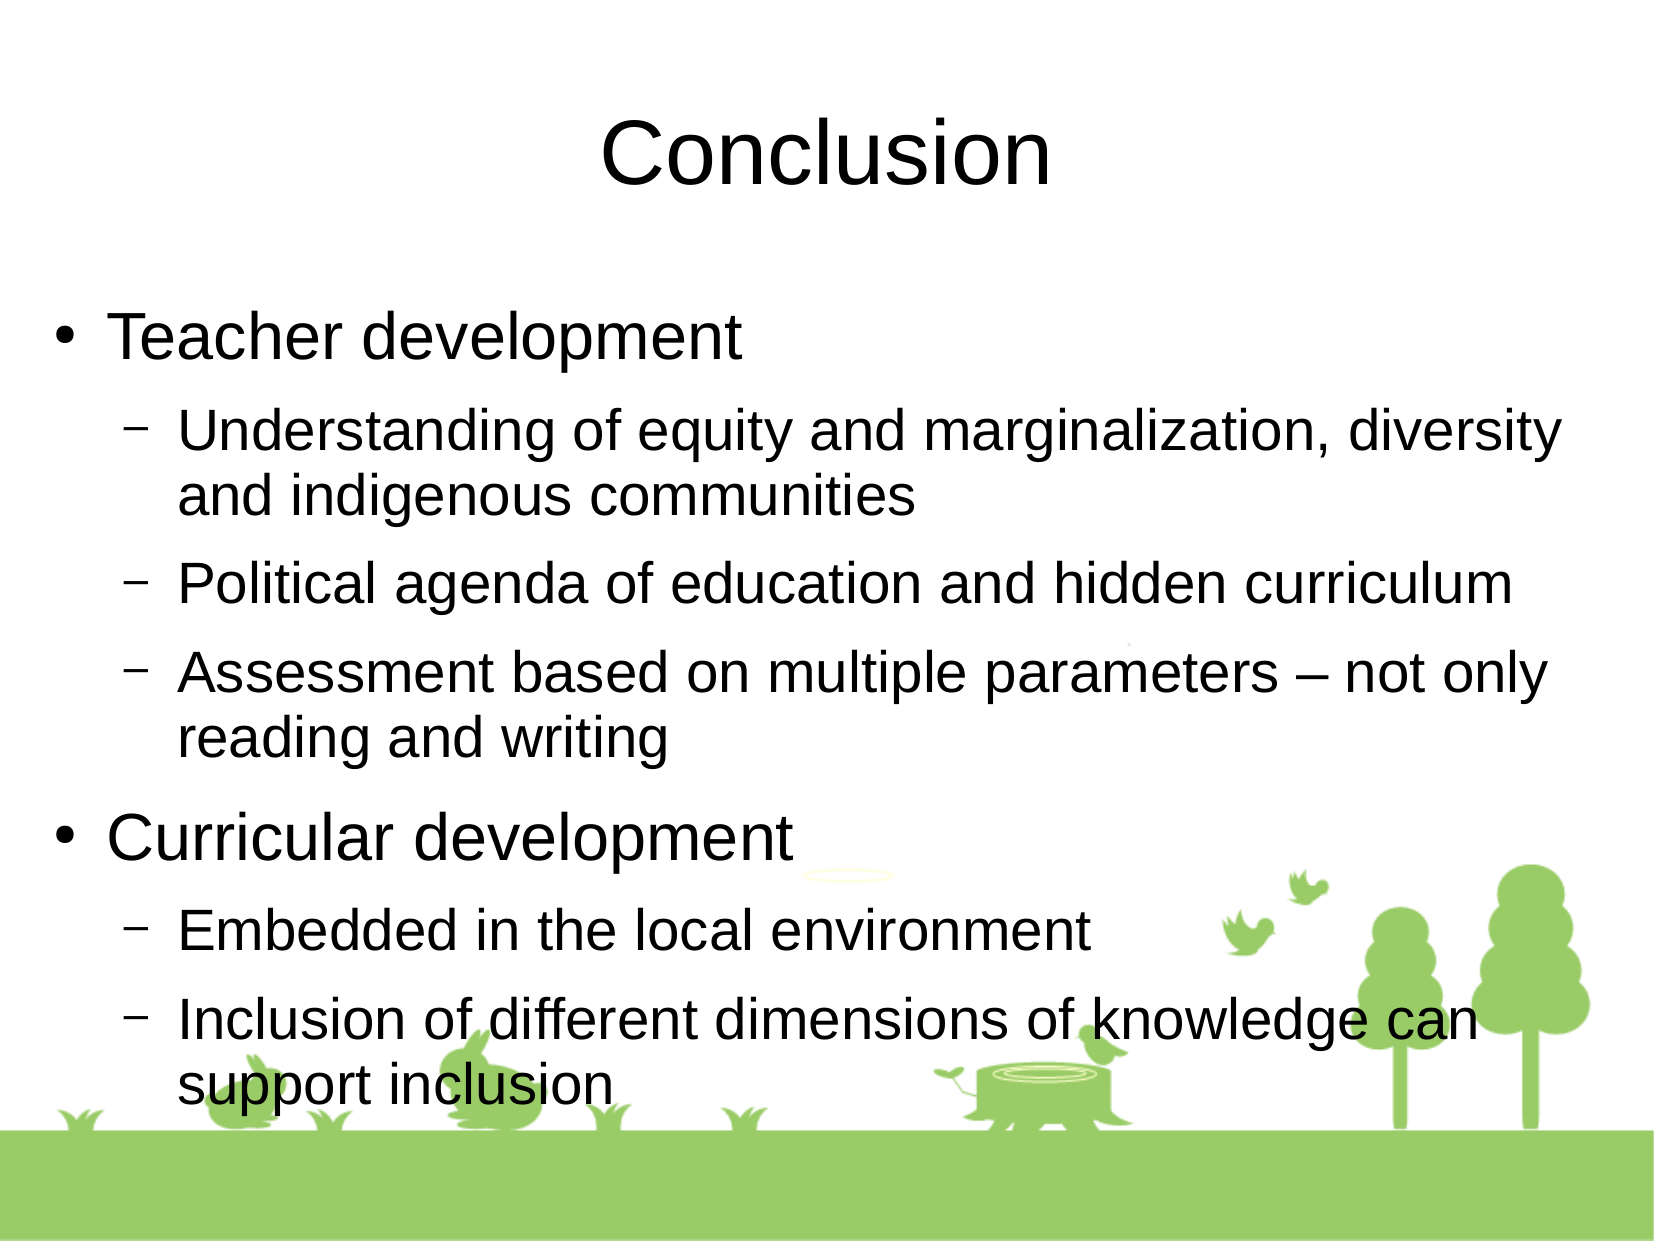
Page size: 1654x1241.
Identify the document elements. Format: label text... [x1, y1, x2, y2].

picture [0, 0, 1654, 1241]
title Conclusion [82, 49, 1571, 257]
list Teacher development Understanding of equity and marginalization, diversity and indigenous communities Political agenda of education and hidden curriculum Assessment based on multiple parameters – not only reading and writing Curricular development Embedded in the local environment Inclusion of different dimensions of knowledge can support inclusion [35, 299, 1642, 1158]
